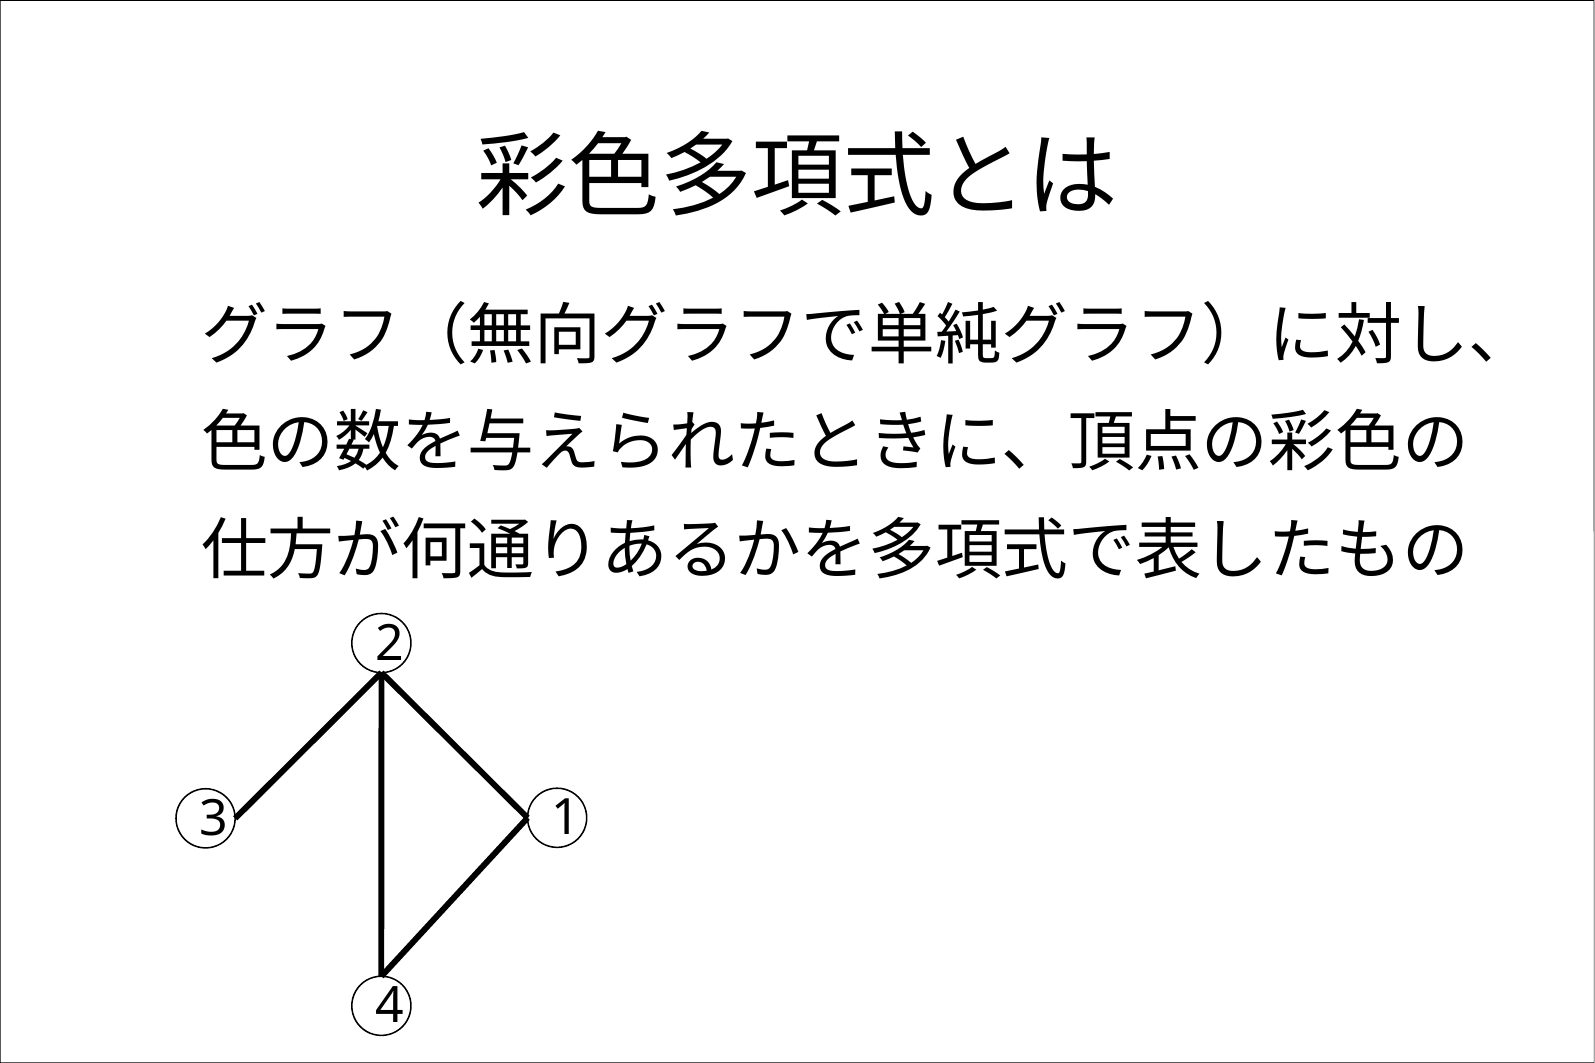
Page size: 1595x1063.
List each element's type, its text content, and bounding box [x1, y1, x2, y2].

text_box 彩色多項式とは [117, 77, 1479, 276]
text_box 4 [351, 976, 411, 1036]
text_box 2 [351, 613, 411, 673]
text_box グラフ（無向グラフで単純グラフ）に対し、 色の数を与えられたときに、頂点の彩色の 仕方が何通りあるかを多項式で表したもの [117, 295, 1566, 965]
text_box グラフ（無向グラフで単純グラフ）に対し、 色の数を与えられたときに、頂点の彩色の 仕方が何通りあるかを多項式で表したもの [382, 679, 522, 965]
text_box 3 [175, 788, 236, 848]
text_box 1 [527, 788, 587, 848]
